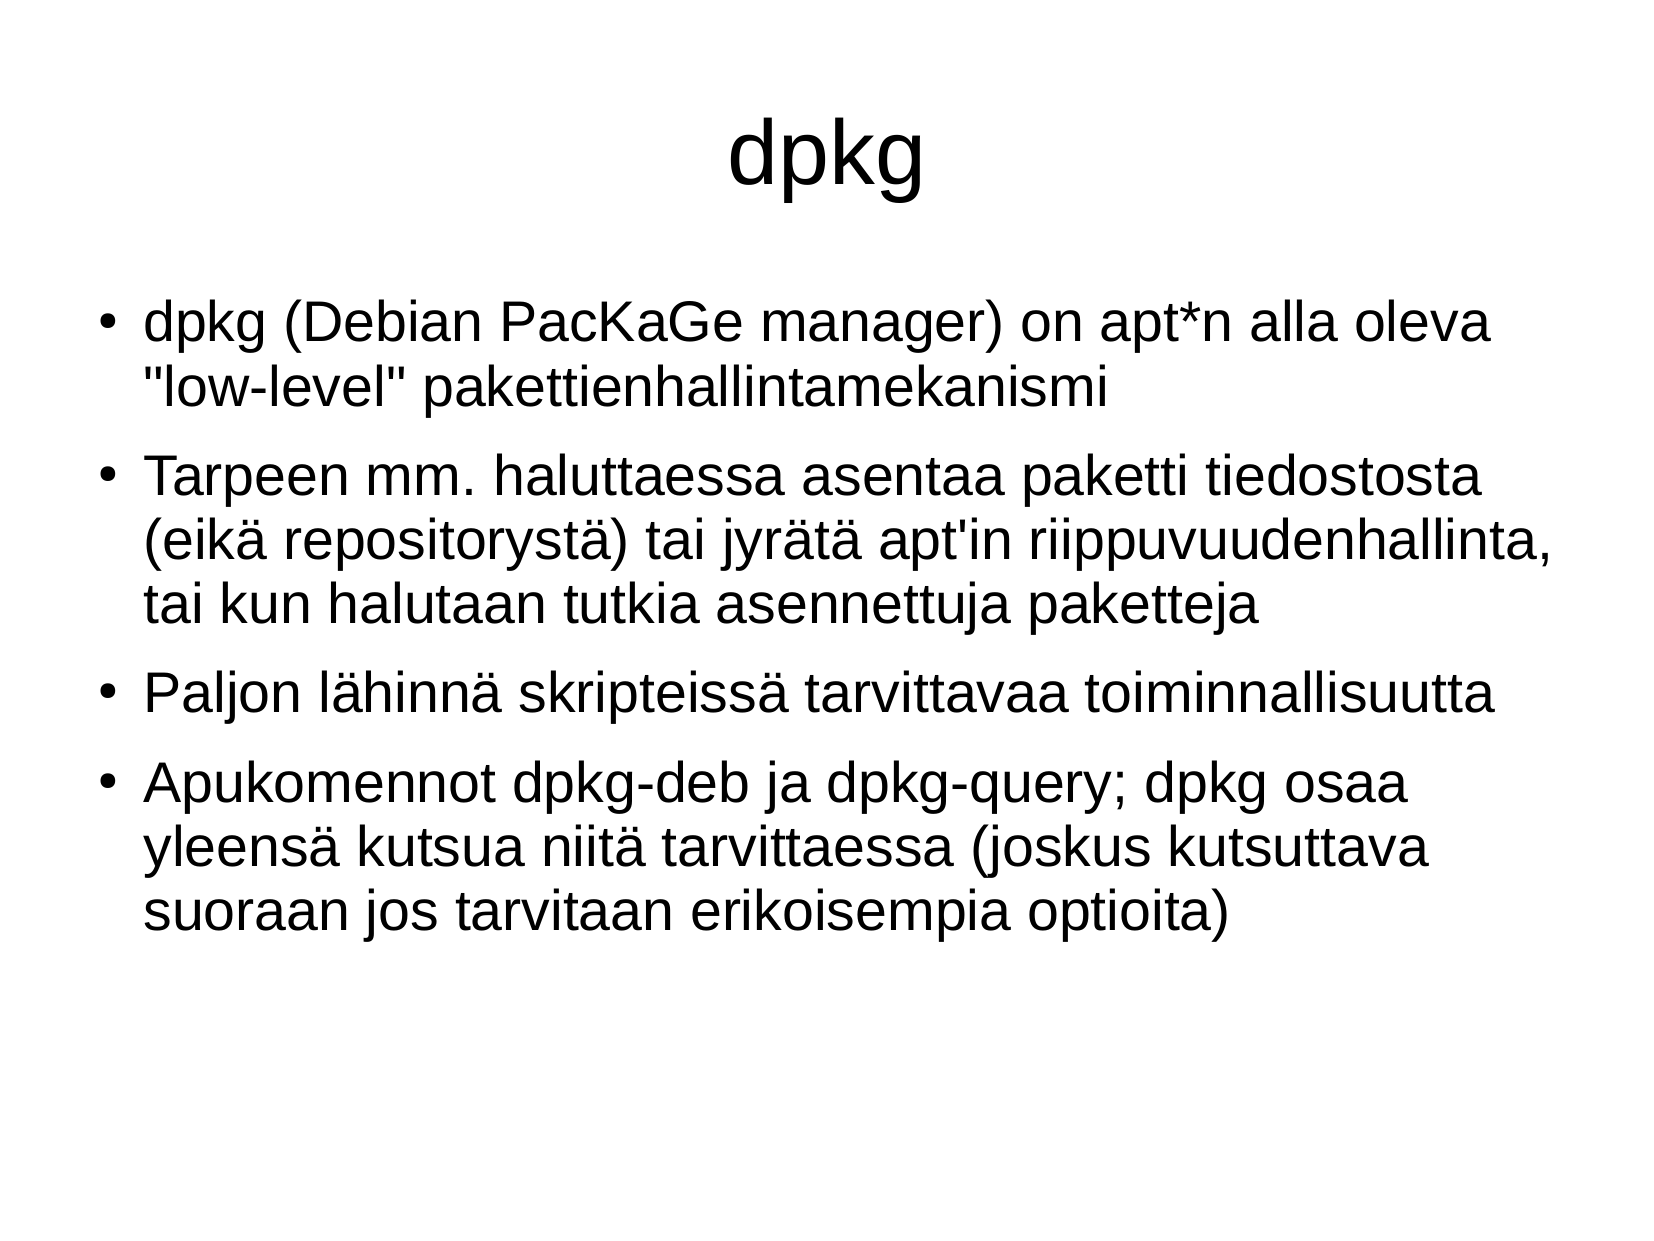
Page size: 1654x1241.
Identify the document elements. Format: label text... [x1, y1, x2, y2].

list dpkg (Debian PacKaGe manager) on apt*n alla oleva "low-level" pakettienhallintamekanismi Tarpeen mm. haluttaessa asentaa paketti tiedostosta (eikä repositorystä) tai jyrätä apt'in riippuvuudenhallinta, tai kun halutaan tutkia asennettuja paketteja Paljon lähinnä skripteissä tarvittavaa toiminnallisuutta Apukomennot dpkg-deb ja dpkg-query; dpkg osaa yleensä kutsua niitä tarvittaessa (joskus kutsuttava suoraan jos tarvitaan erikoisempia optioita) [82, 290, 1571, 1010]
title dpkg [82, 49, 1571, 257]
